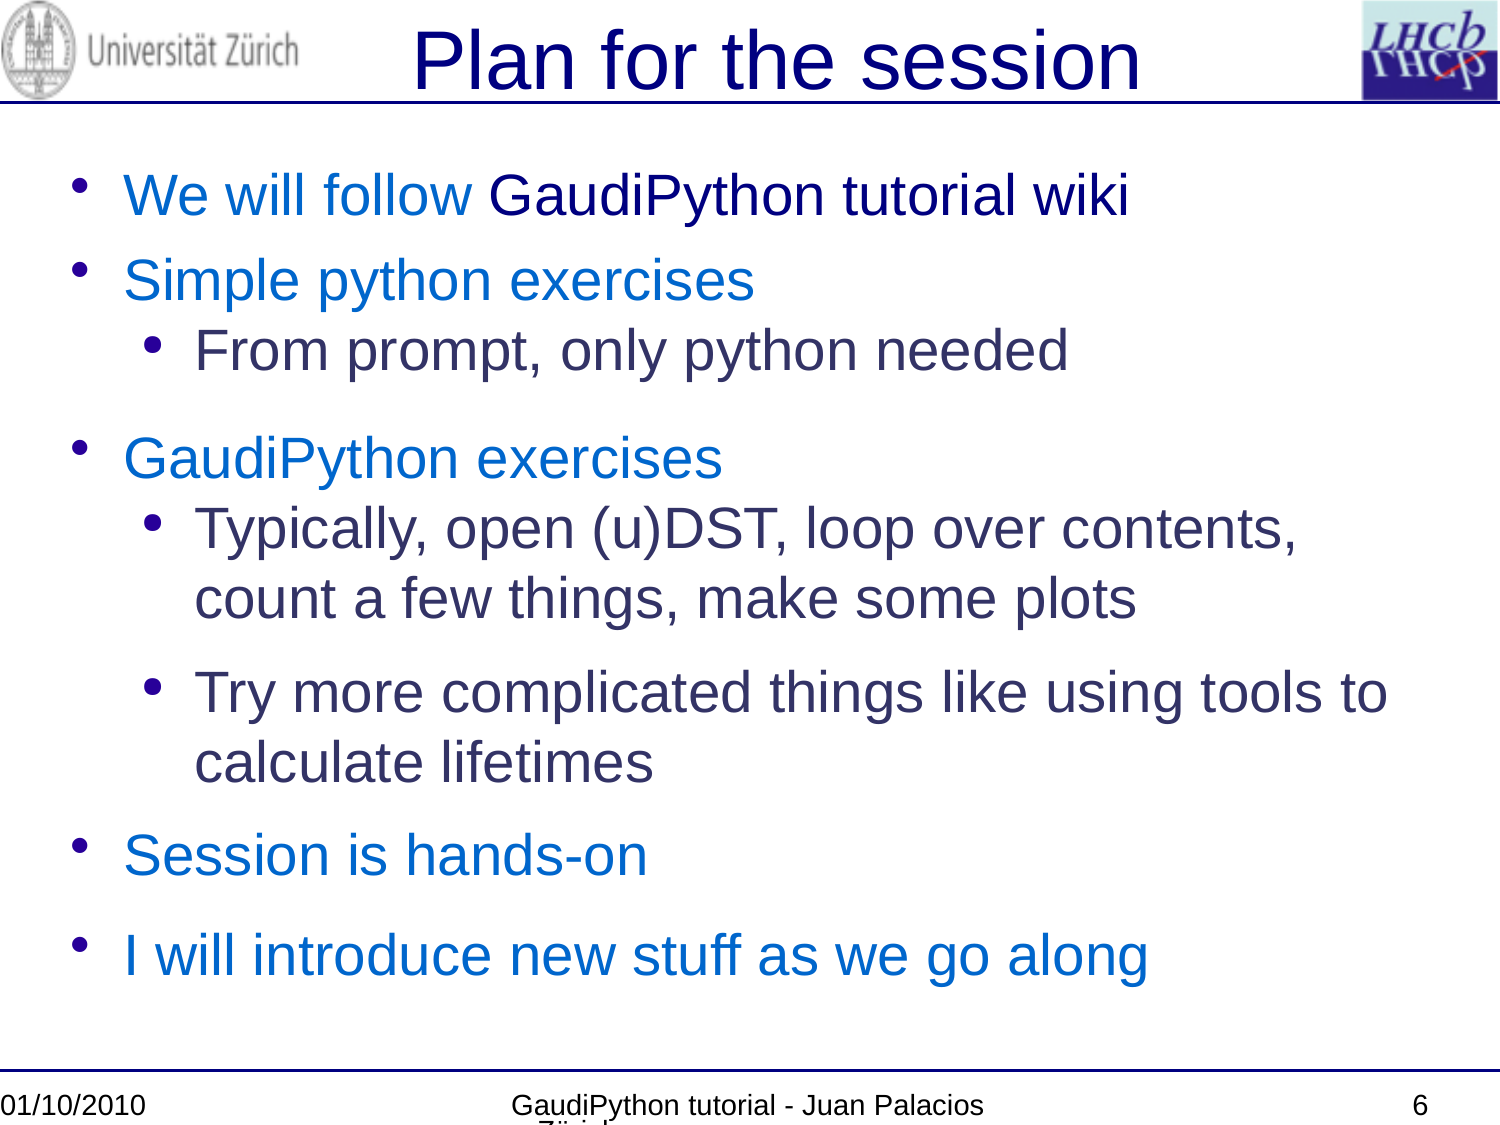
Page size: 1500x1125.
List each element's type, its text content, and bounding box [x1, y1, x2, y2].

picture [1360, 0, 1500, 101]
title Plan for the session [224, 0, 1300, 114]
list We will follow GaudiPython tutorial wiki Simple python exercises From prompt, only python needed GaudiPython exercises Typically, open (u)DST, loop over contents, count a few things, make some plots Try more complicated things like using tools to calculate lifetimes Session is hands-on I will introduce new stuff as we go along [37, 149, 1450, 1001]
picture [0, 0, 224, 101]
